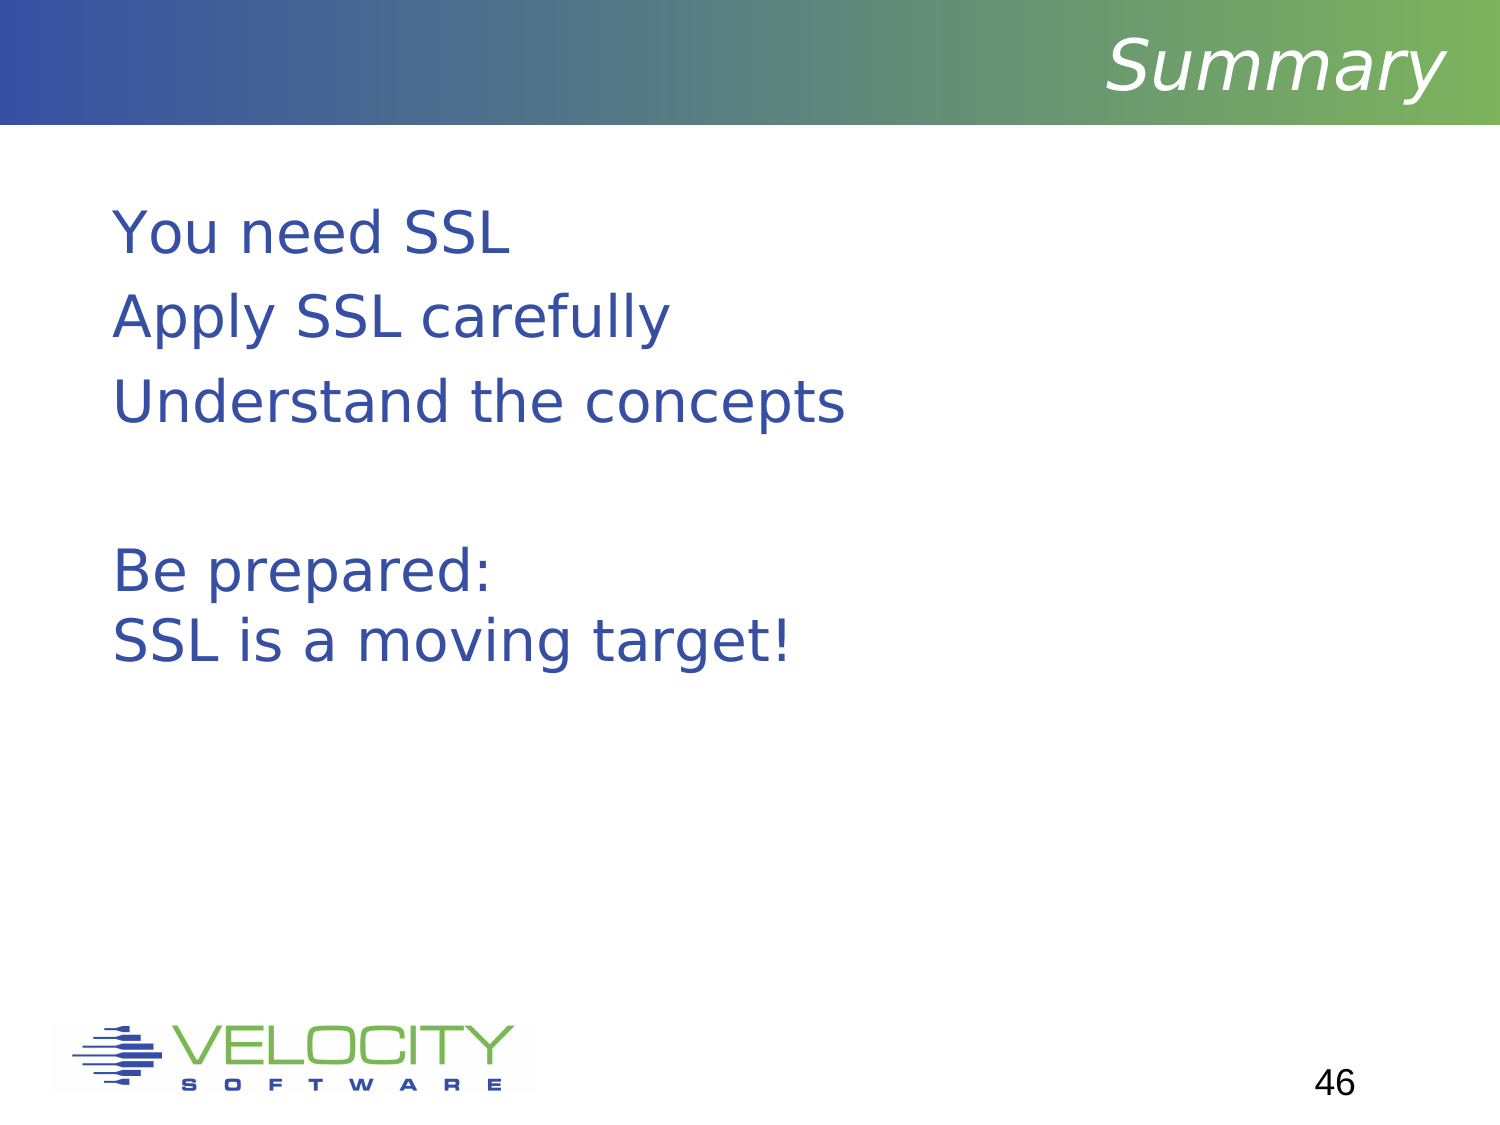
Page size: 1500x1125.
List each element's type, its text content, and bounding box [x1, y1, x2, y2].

list You need SSL Apply SSL carefully Understand the concepts Be prepared: SSL is a moving target! [70, 187, 1438, 988]
title Summary [62, 12, 1463, 113]
picture [50, 1021, 538, 1094]
